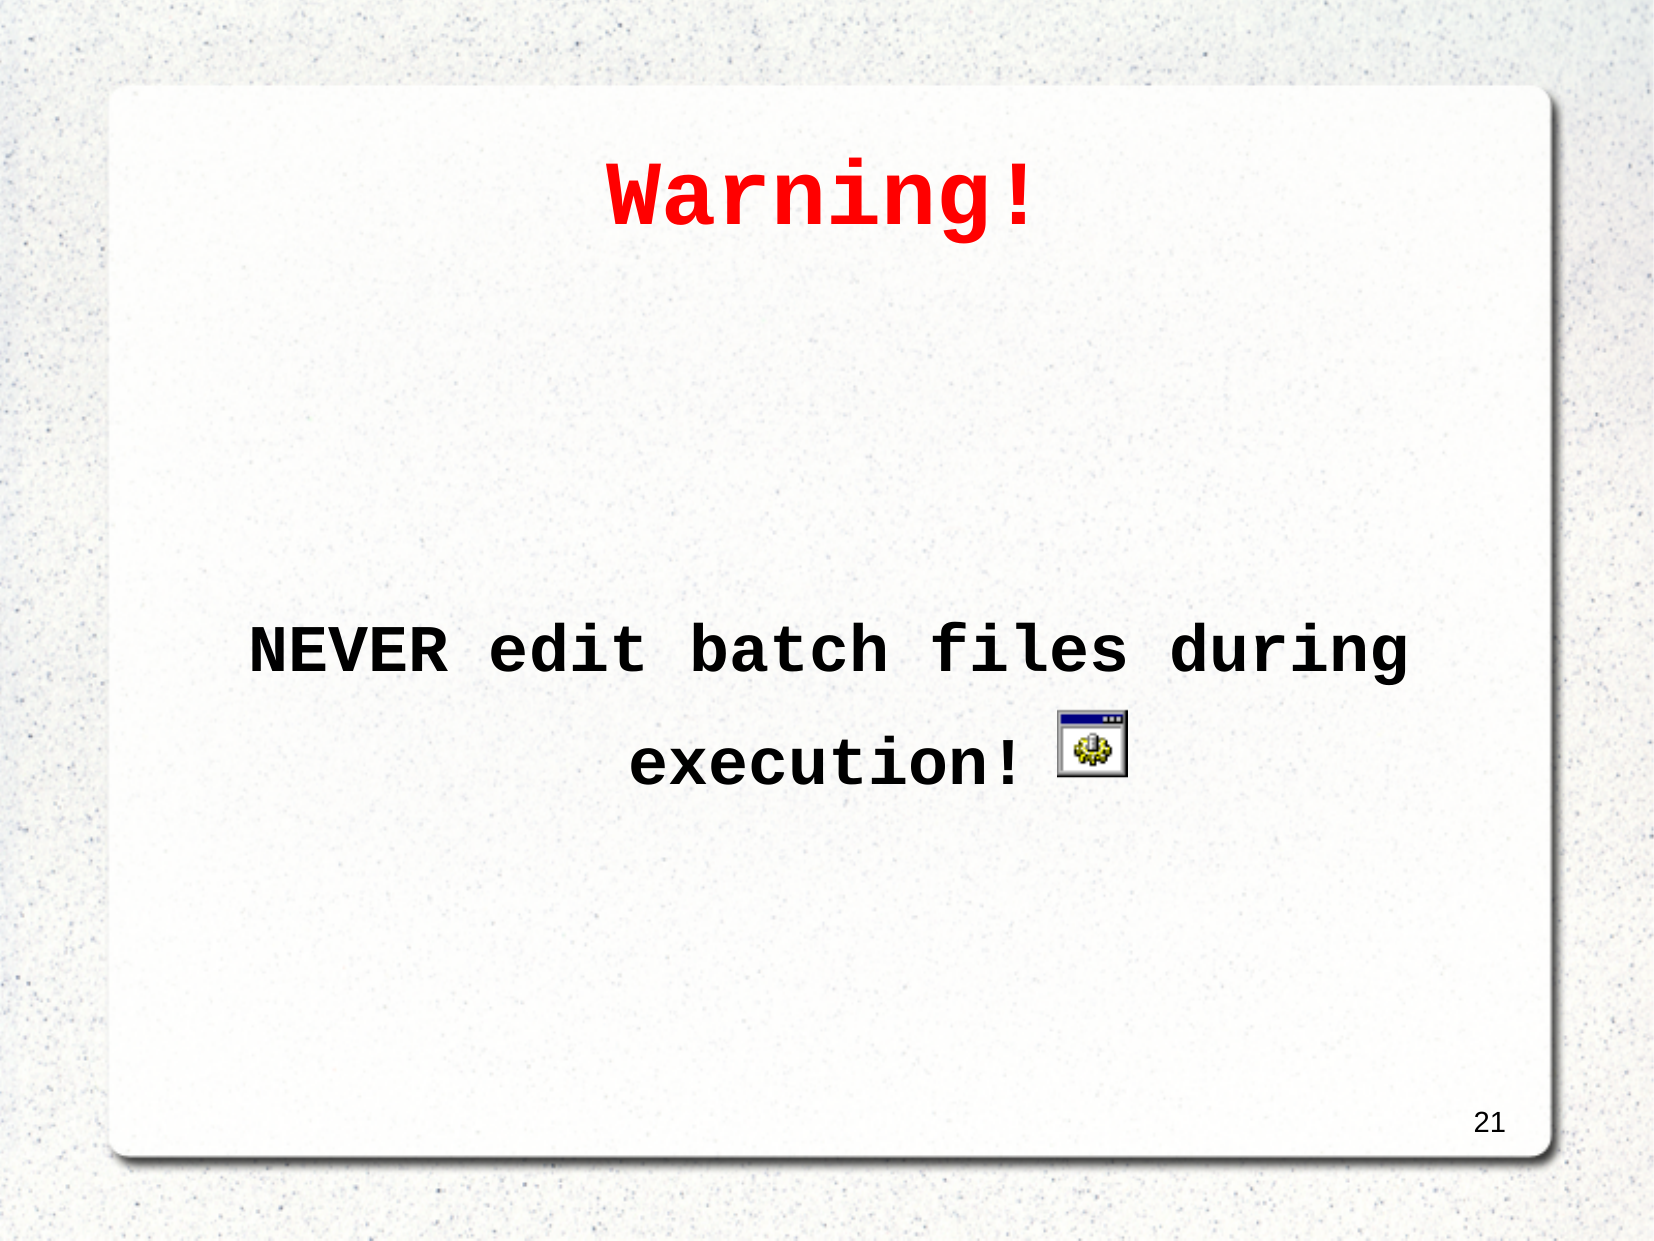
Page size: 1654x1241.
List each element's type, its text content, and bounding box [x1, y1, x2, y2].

subtitle NEVER edit batch files during execution! [149, 289, 1509, 1093]
title Warning! [118, 96, 1536, 304]
picture [0, 0, 1654, 1241]
